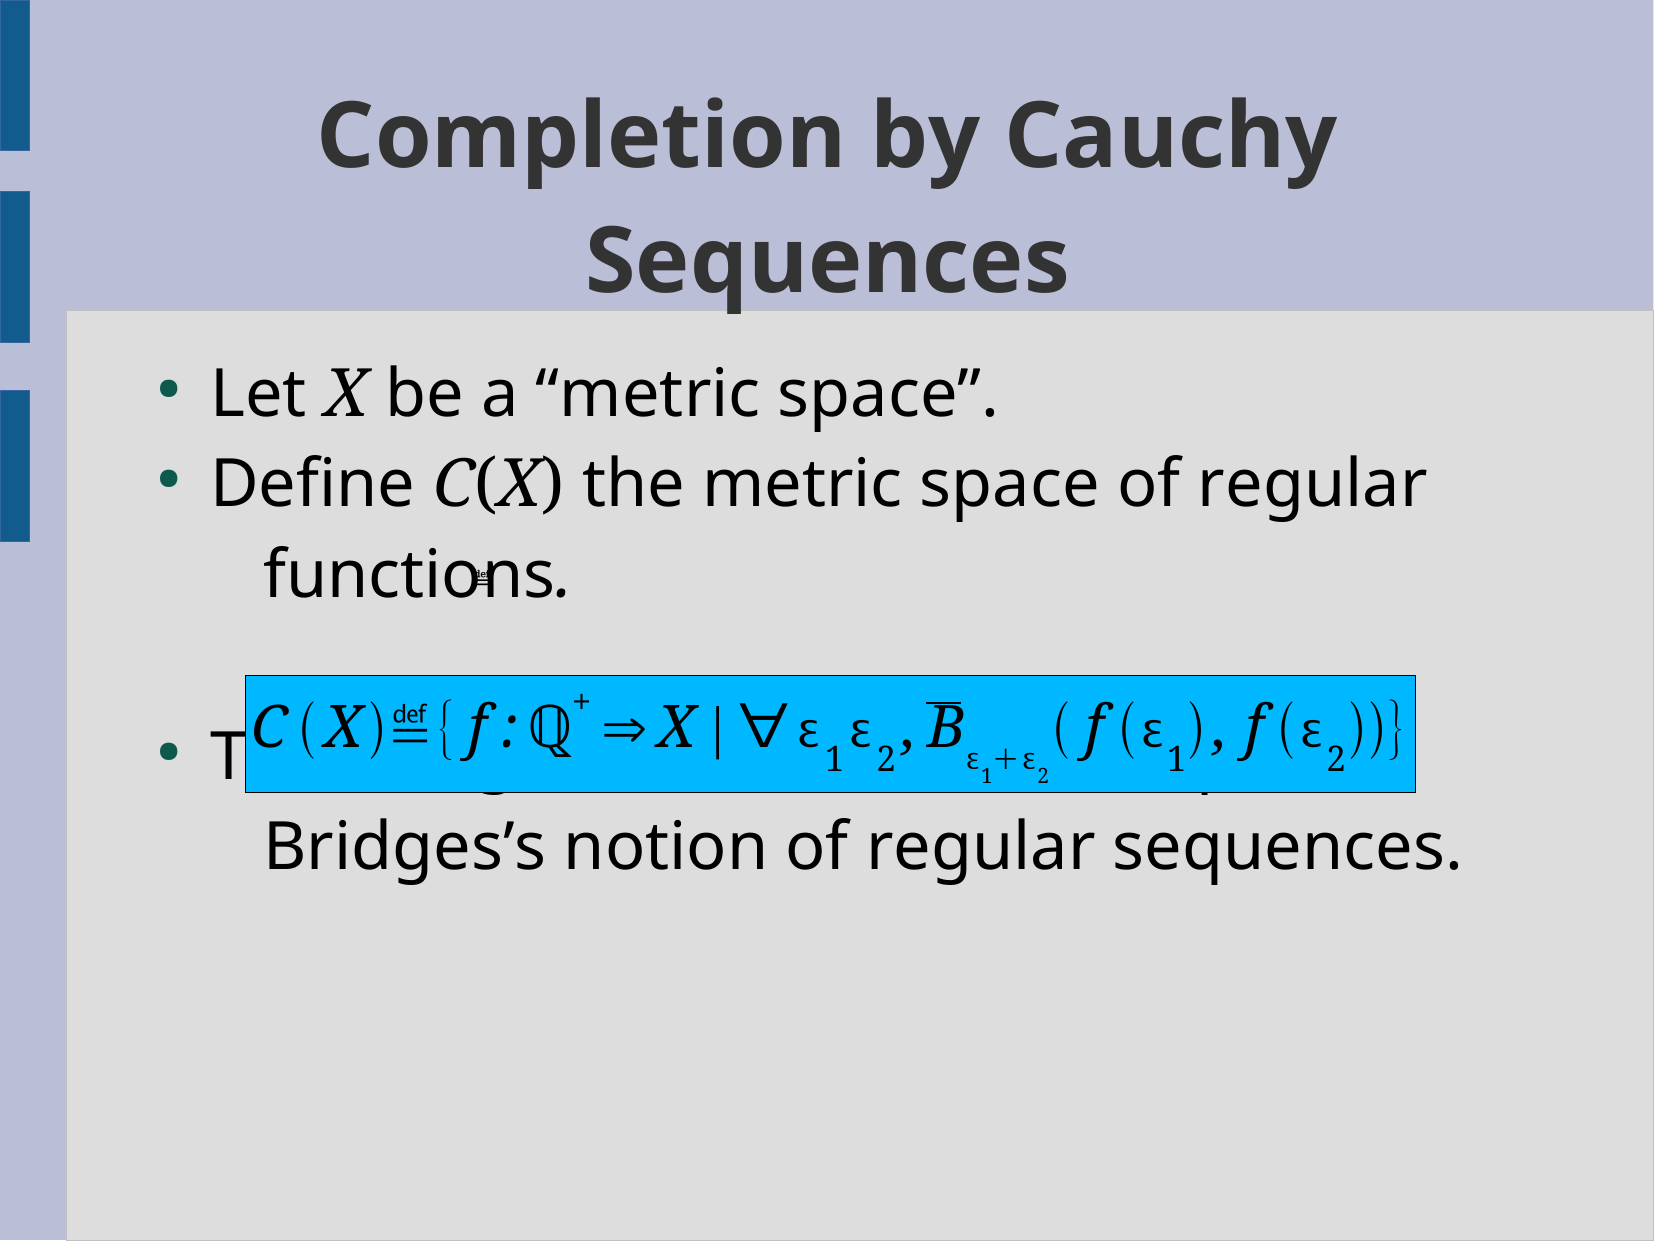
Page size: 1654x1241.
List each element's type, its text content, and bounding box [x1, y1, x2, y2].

list Let X be a “metric space”. Define C(X) the metric space of regular functions. This is a generalization of Bishop and Bridges’s notion of regular sequences. [121, 344, 1534, 986]
title Completion by Cauchy Sequences [121, 55, 1534, 334]
text_box ≝ [473, 570, 484, 596]
chart [245, 675, 1416, 793]
